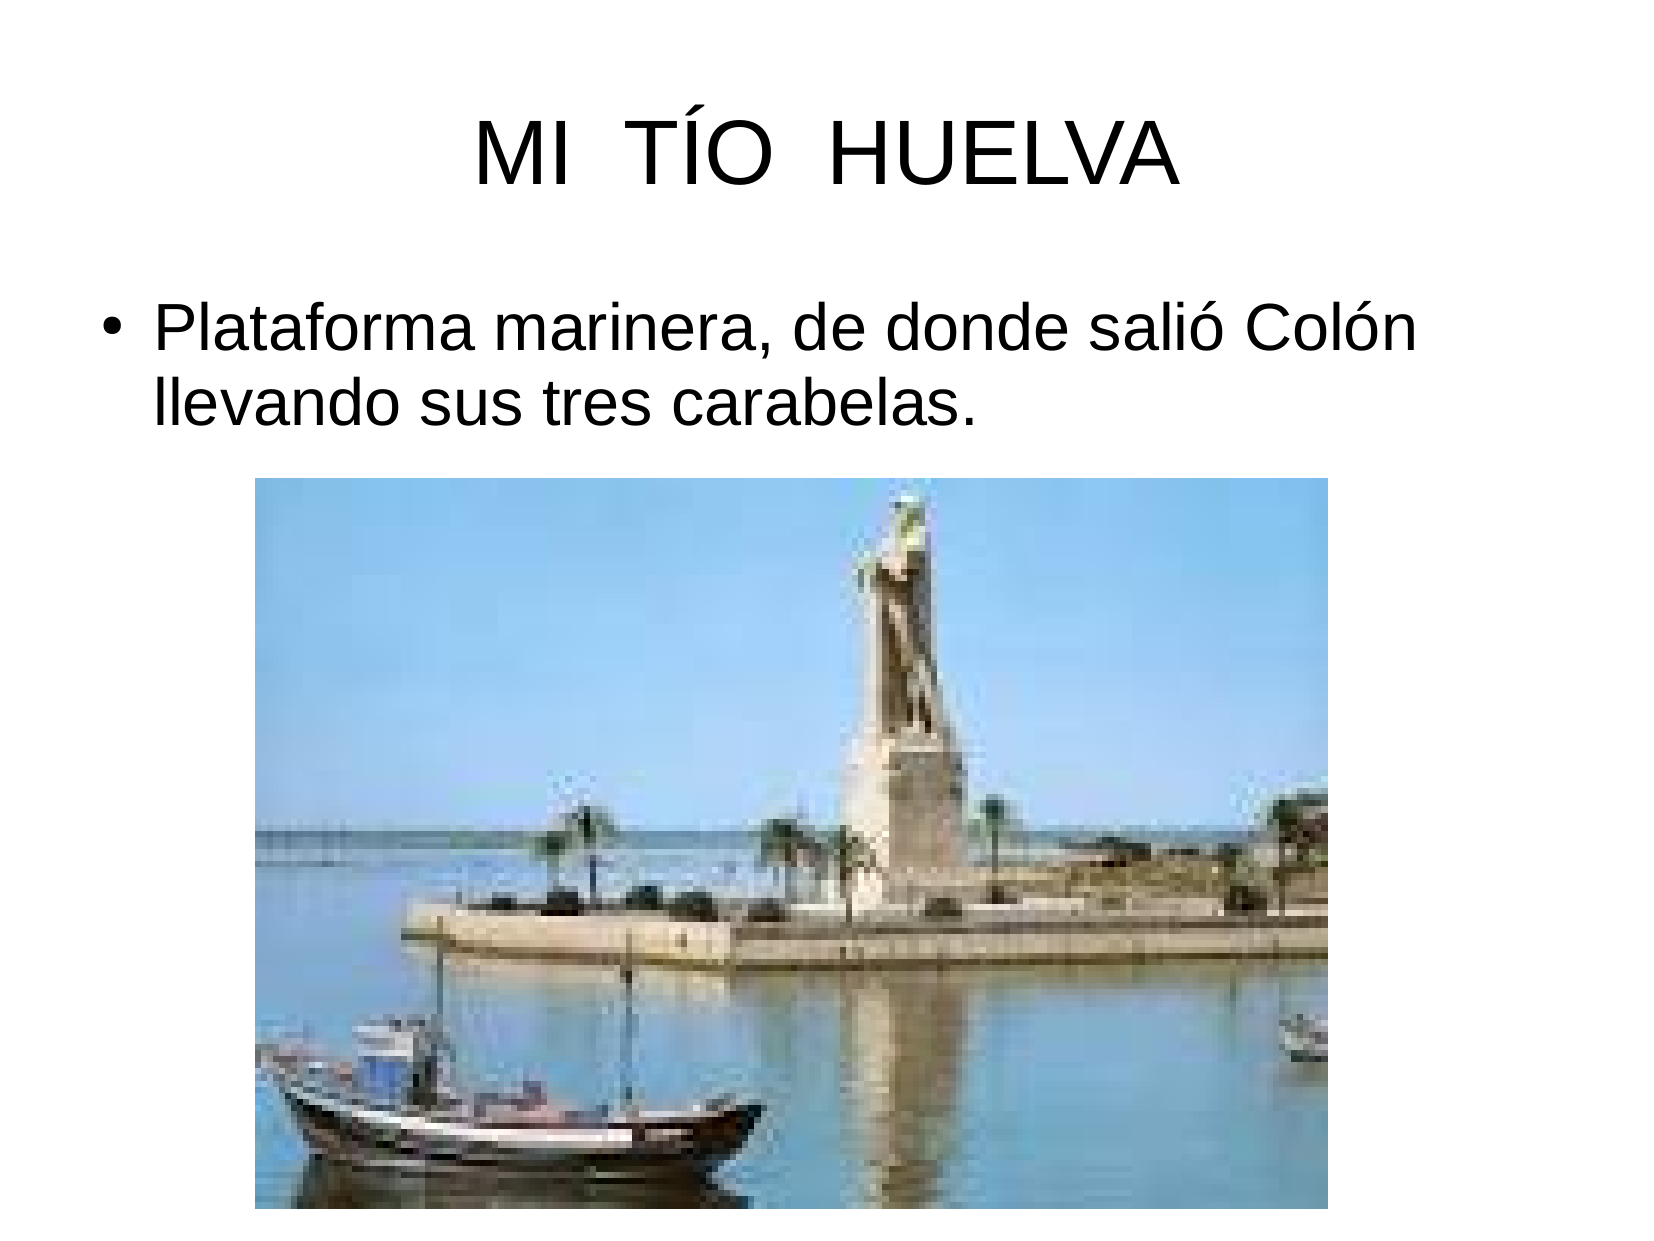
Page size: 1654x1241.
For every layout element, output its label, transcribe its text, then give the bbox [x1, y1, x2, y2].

title MI TÍO HUELVA [82, 49, 1571, 257]
list Plataforma marinera, de donde salió Colón llevando sus tres carabelas. [82, 290, 1571, 1010]
picture [255, 478, 1328, 1209]
